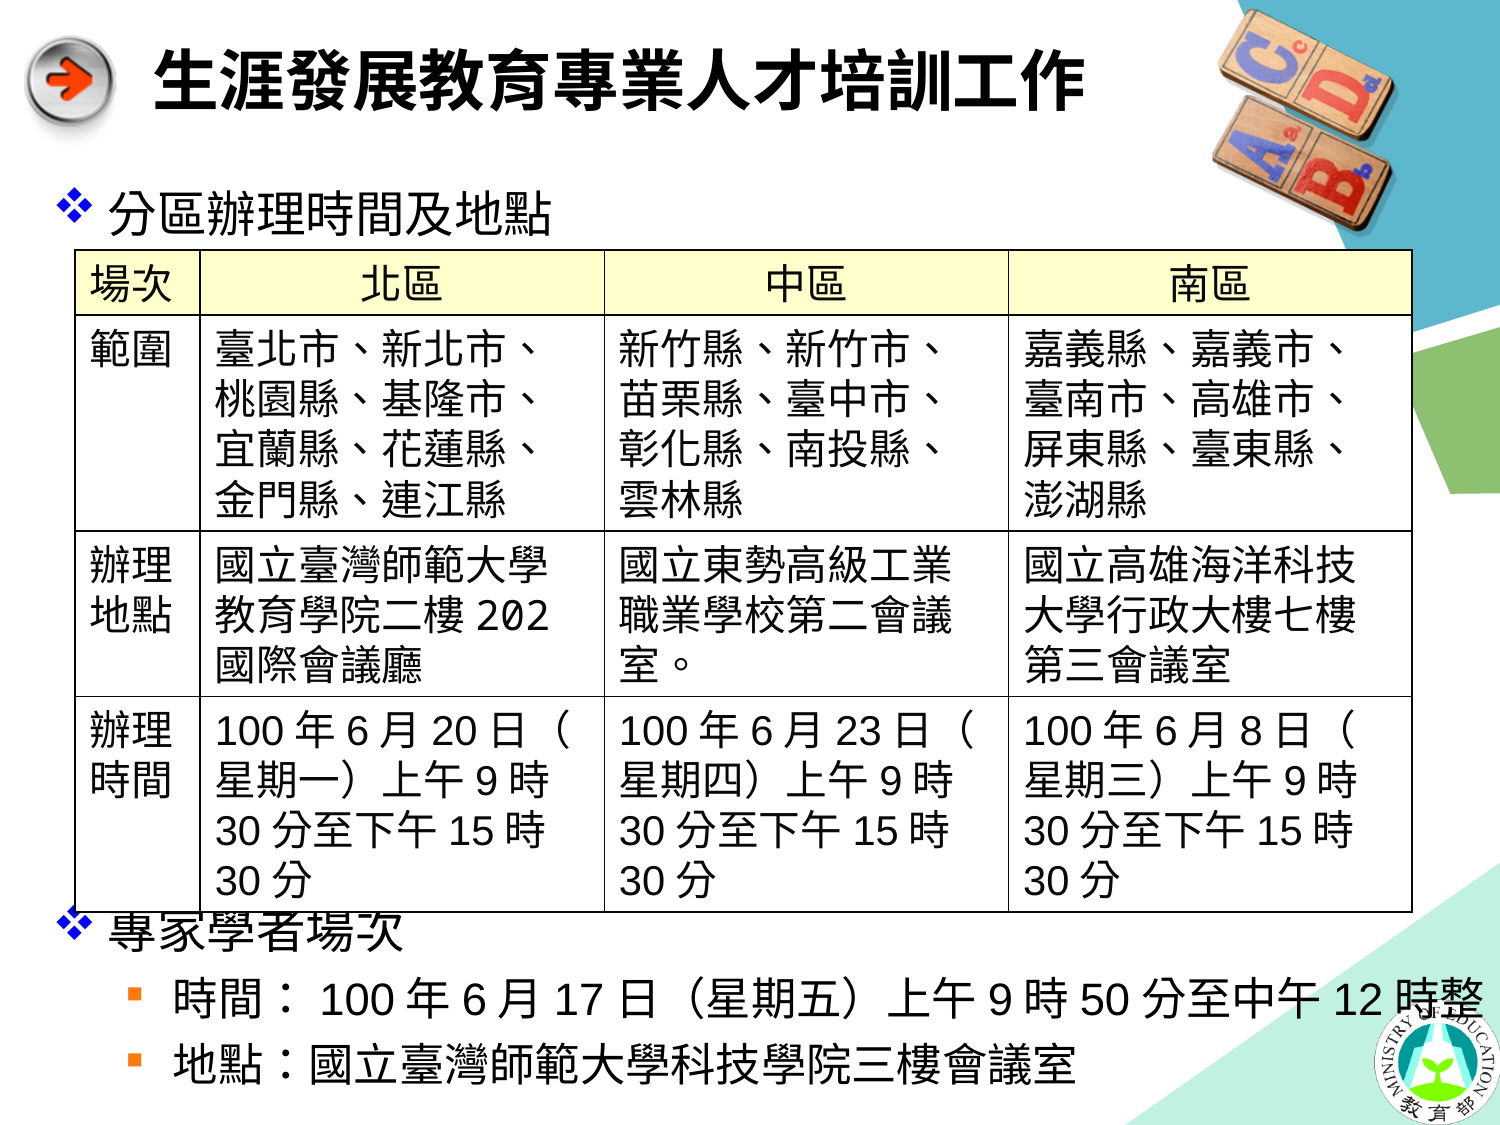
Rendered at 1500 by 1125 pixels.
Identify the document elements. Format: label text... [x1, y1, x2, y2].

table_cell 嘉義縣、嘉義市、臺南市、高雄市、屏東縣、臺東縣、澎湖縣 [1009, 316, 1411, 530]
title 生涯發展教育專業人才培訓工作 [137, 32, 1163, 126]
table_header 中區 [605, 251, 1008, 314]
table_cell 辦理地點 [76, 532, 199, 696]
table_cell 100年6月8日（星期三）上午9時30分至下午15時30分 [1009, 697, 1411, 911]
table_cell 臺北市、新北市、桃園縣、基隆市、宜蘭縣、花蓮縣、金門縣、連江縣 [201, 316, 604, 530]
table_header 南區 [1009, 251, 1411, 314]
table_cell 國立東勢高級工業職業學校第二會議室。 [605, 532, 1008, 696]
table_cell 國立高雄海洋科技大學行政大樓七樓第三會議室 [1009, 532, 1411, 696]
picture [24, 35, 118, 150]
table_header 場次 [76, 251, 199, 314]
picture [1212, 8, 1399, 174]
list 分區辦理時間及地點 專家學者場次 時間：100年6月17日（星期五）上午9時50分至中午12時整 地點：國立臺灣師範大學科技學院三樓會議室 [37, 174, 1500, 1125]
table_cell 辦理時間 [76, 697, 199, 911]
table_header 北區 [201, 251, 604, 314]
table_cell 國立臺灣師範大學教育學院二樓202國際會議廳 [201, 532, 604, 696]
table_cell 新竹縣、新竹市、苗栗縣、臺中市、彰化縣、南投縣、雲林縣 [605, 316, 1008, 530]
table_cell 100年6月20日（星期一）上午9時30分至下午15時30分 [201, 697, 604, 911]
table_cell 範圍 [76, 316, 199, 530]
table_cell 100年6月23日（星期四）上午9時30分至下午15時30分 [605, 697, 1008, 911]
